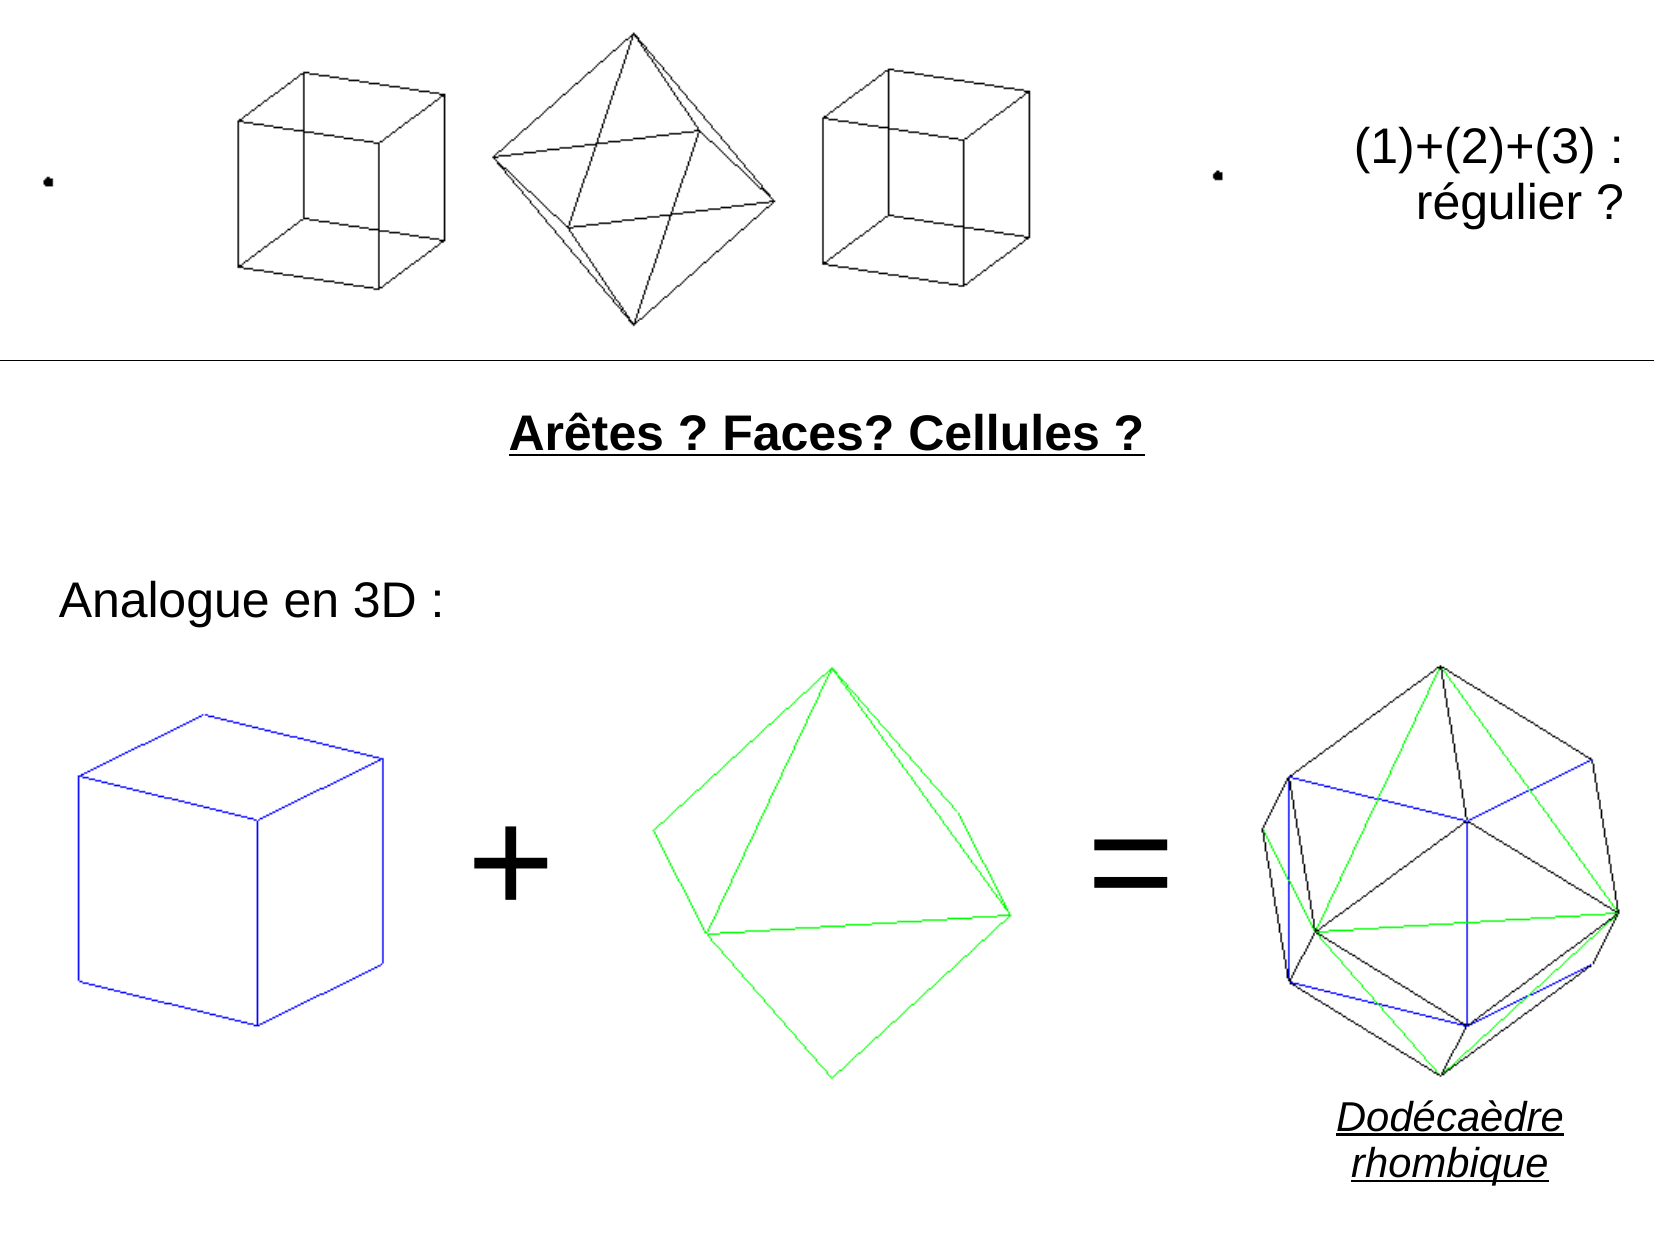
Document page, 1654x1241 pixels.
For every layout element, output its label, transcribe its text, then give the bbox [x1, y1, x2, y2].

text_box Arêtes ? Faces? Cellules ? Analogue en 3D : [59, 405, 1595, 629]
text_box Dodécaèdre rhombique [1323, 1086, 1577, 1193]
text_box (1)+(2)+(3) : régulier ? [1299, 118, 1625, 230]
picture [645, 658, 1018, 1084]
text_box + [437, 777, 585, 945]
picture [1254, 653, 1626, 1088]
picture [36, 25, 1229, 331]
picture [64, 705, 395, 1036]
text_box = [1057, 777, 1205, 945]
